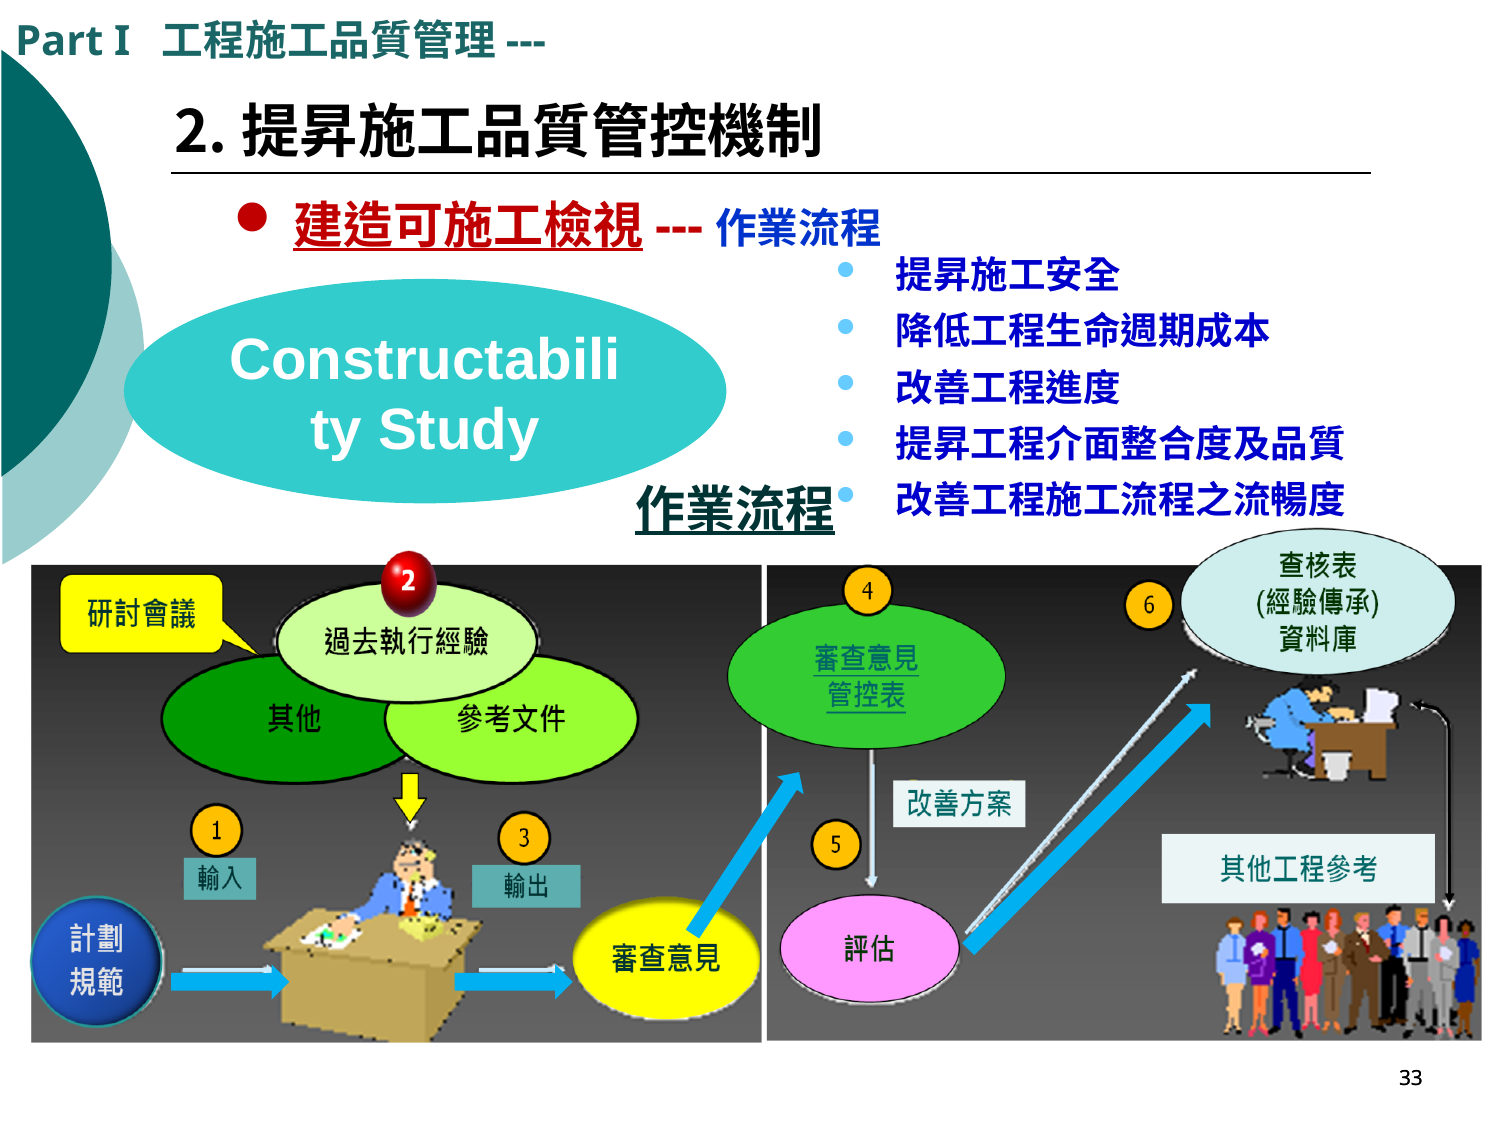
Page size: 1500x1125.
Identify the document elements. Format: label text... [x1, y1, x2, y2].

text_box Part I 工程施工品質管理--- [0, 0, 597, 79]
text_box [171, 964, 290, 1000]
text_box [962, 703, 1211, 956]
title 2.提昇施工品質管控機制 [159, 78, 1376, 181]
text_box Constructability Study [123, 278, 727, 504]
text_box 建造可施工檢視---作業流程 [218, 172, 1069, 275]
text_box [685, 772, 804, 939]
list 提昇施工安全 降低工程生命週期成本 改善工程進度 提昇工程介面整合度及品質 改善工程施工流程之流暢度 [820, 243, 1436, 504]
text_box 作業流程 [620, 468, 868, 547]
text_box [454, 964, 573, 1000]
picture [29, 527, 1482, 1043]
